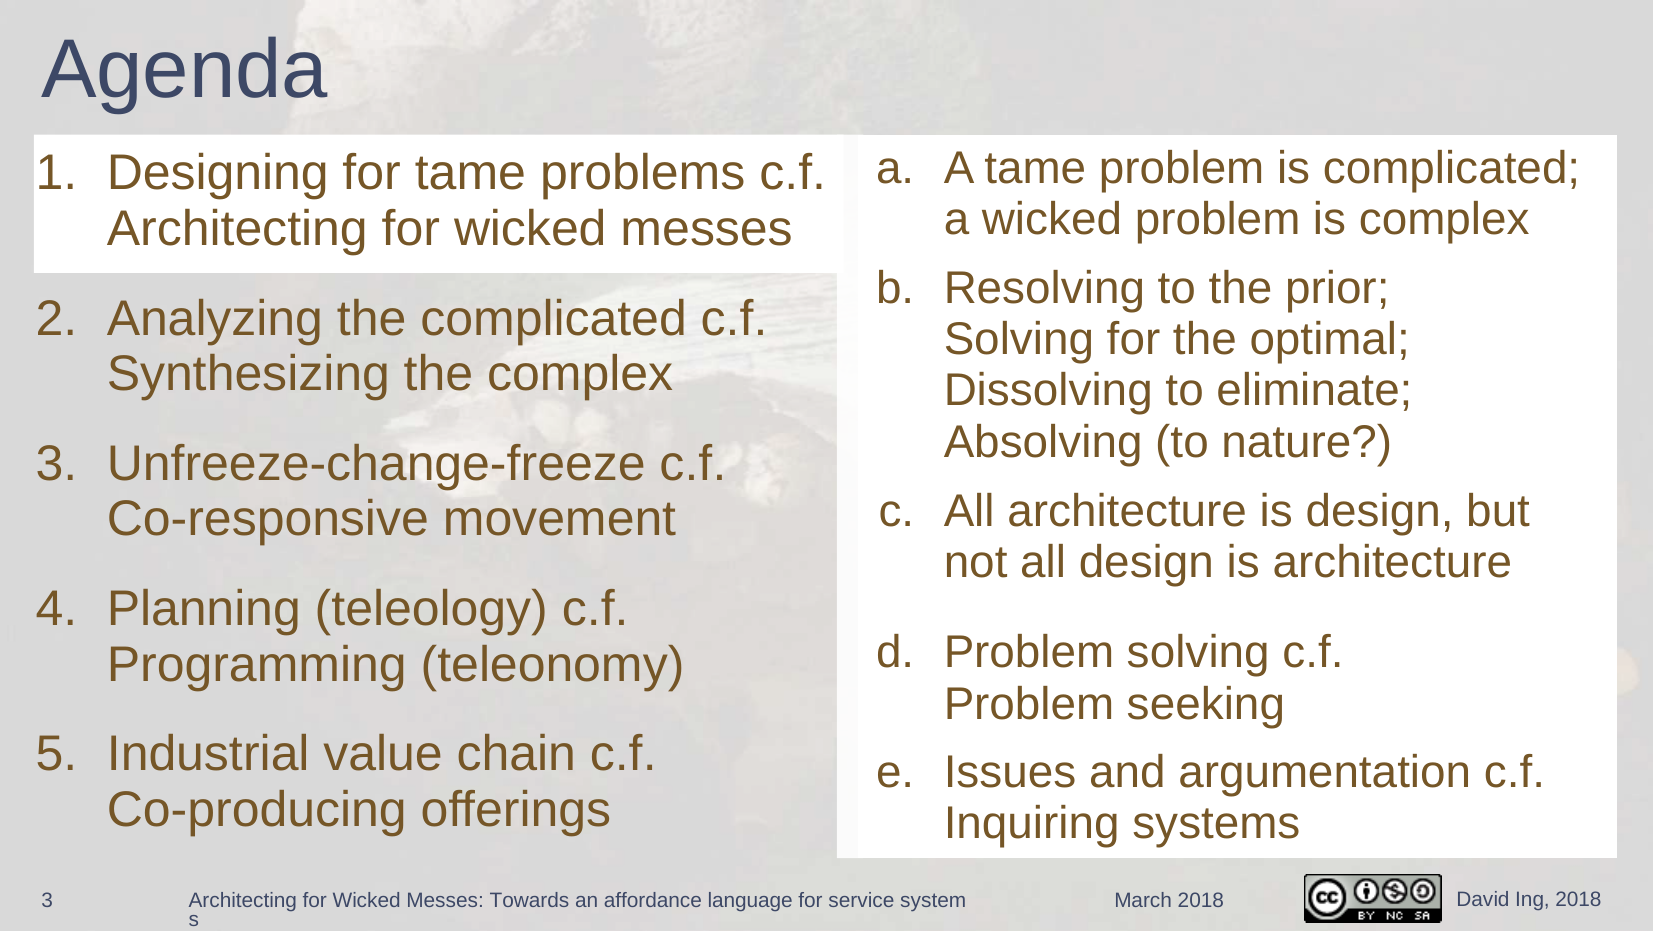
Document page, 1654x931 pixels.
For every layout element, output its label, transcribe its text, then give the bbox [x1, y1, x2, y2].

text_box Solving for the optimal Problem solution involves analysis, research employing quantitative methods seeking optimal outcomes. Unfortunately, as conditions change, problems frequently do not remain solved or resolved but reappear, and usually in more complex forms. Furthermore, every solution and resolution generates new problems, ones that tend to be more complex than the ones solved or resolved. [0, 0, 1653, 931]
table_cell c. [864, 477, 929, 619]
table_header 1. [17, 137, 92, 282]
table_header Designing for tame problems c.f. Architecting for wicked messes [92, 137, 836, 282]
table_cell 3. [17, 427, 92, 572]
table_cell 2. [17, 282, 92, 427]
table_cell Planning (teleology) c.f. Programming (teleonomy) [92, 572, 836, 718]
table_header A tame problem is complicated; a wicked problem is complex [929, 135, 1617, 254]
picture [1304, 874, 1442, 923]
table_cell Analyzing the complicated c.f. Synthesizing the complex [92, 282, 836, 427]
table_cell All architecture is design, but not all design is architecture [929, 477, 1617, 619]
table_cell e. [864, 738, 929, 858]
table_cell d. [864, 619, 929, 738]
table_cell b. [864, 254, 929, 477]
table_header a. [864, 135, 929, 254]
table_cell 5. [17, 718, 92, 863]
text_box [33, 134, 864, 859]
table_cell Unfreeze-change-freeze c.f. Co-responsive movement [92, 427, 836, 572]
table_cell Problem solving c.f. Problem seeking [929, 619, 1617, 738]
title Agenda [41, 30, 1613, 126]
table_cell 4. [17, 572, 92, 718]
table_cell Industrial value chain c.f. Co-producing offerings [92, 718, 875, 863]
table_cell Resolving to the prior; Solving for the optimal; Dissolving to eliminate; Absolving (to nature?) [929, 254, 1617, 477]
table_cell Issues and argumentation c.f. Inquiring systems [929, 738, 1617, 858]
